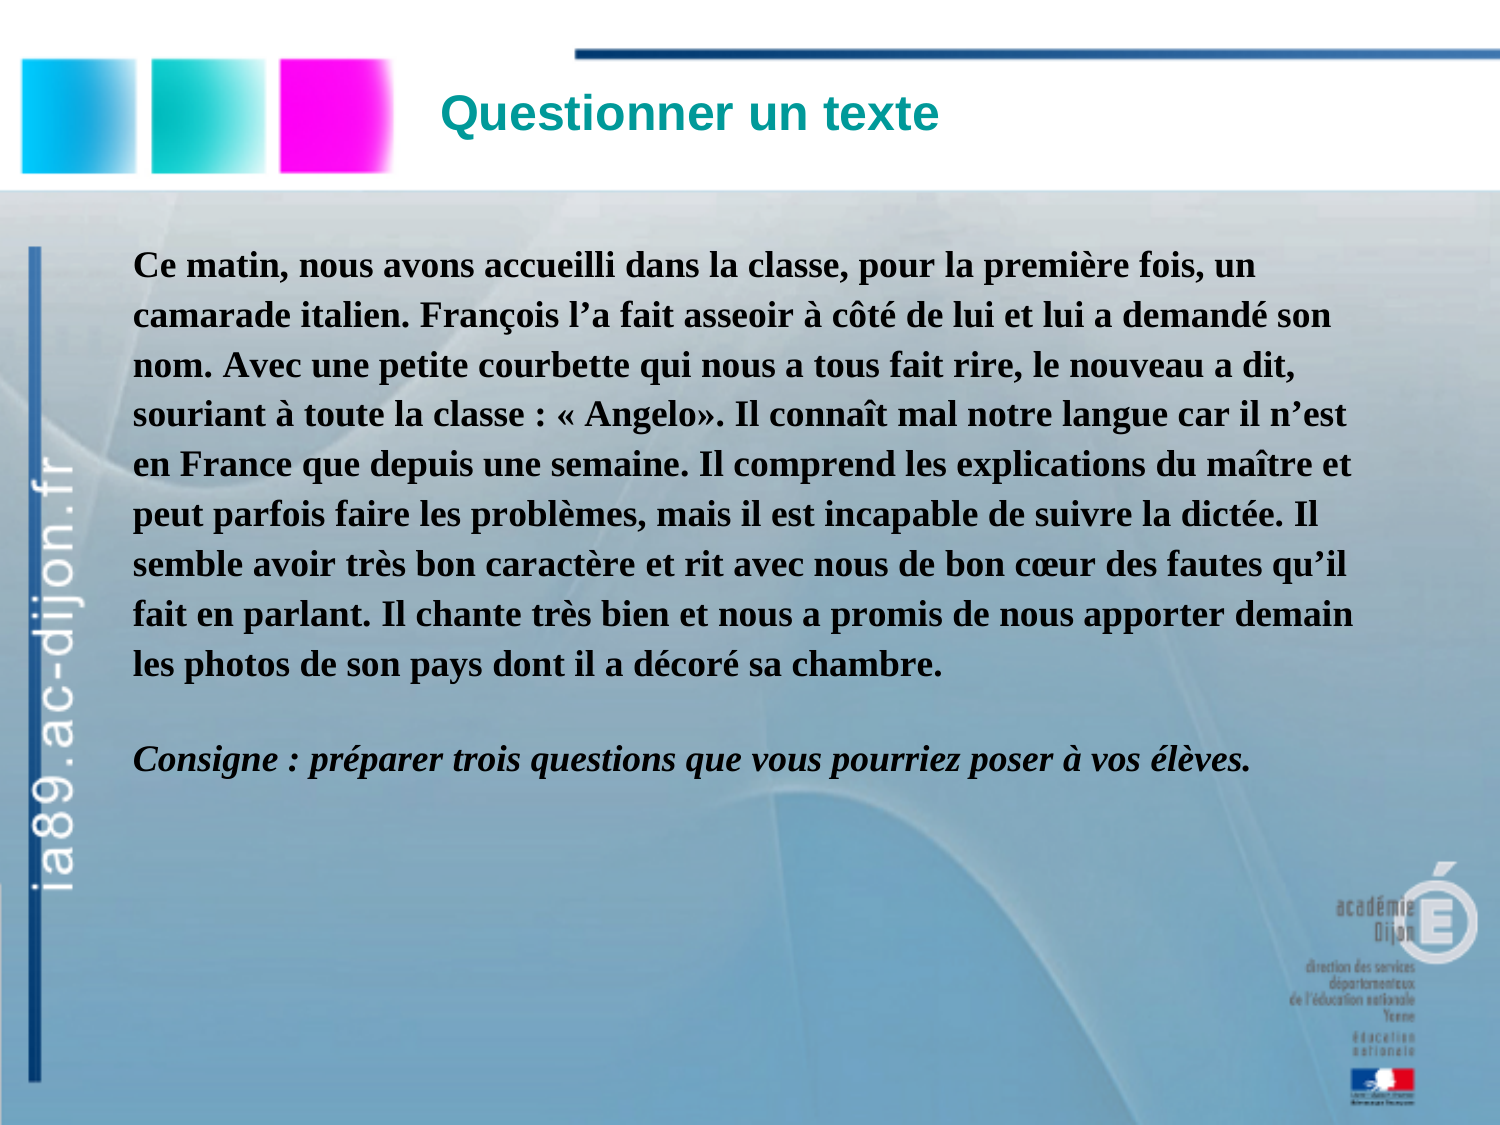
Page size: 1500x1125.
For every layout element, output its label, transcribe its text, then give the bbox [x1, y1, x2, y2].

list Ce matin, nous avons accueilli dans la classe, pour la première fois, un camarade italien. François l’a fait asseoir à côté de lui et lui a demandé son nom. Avec une petite courbette qui nous a tous fait rire, le nouveau a dit, souriant à toute la classe : « Angelo». Il connaît mal notre langue car il n’est en France que depuis une semaine. Il comprend les explications du maître et peut parfois faire les problèmes, mais il est incapable de suivre la dictée. Il semble avoir très bon caractère et rit avec nous de bon cœur des fautes qu’il fait en parlant. Il chante très bien et nous a promis de nous apporter demain les photos de son pays dont il a décoré sa chambre. Consigne : préparer trois questions que vous pourriez poser à vos élèves. [118, 236, 1421, 904]
picture [0, 0, 1500, 1125]
title Questionner un texte [425, 42, 1459, 185]
